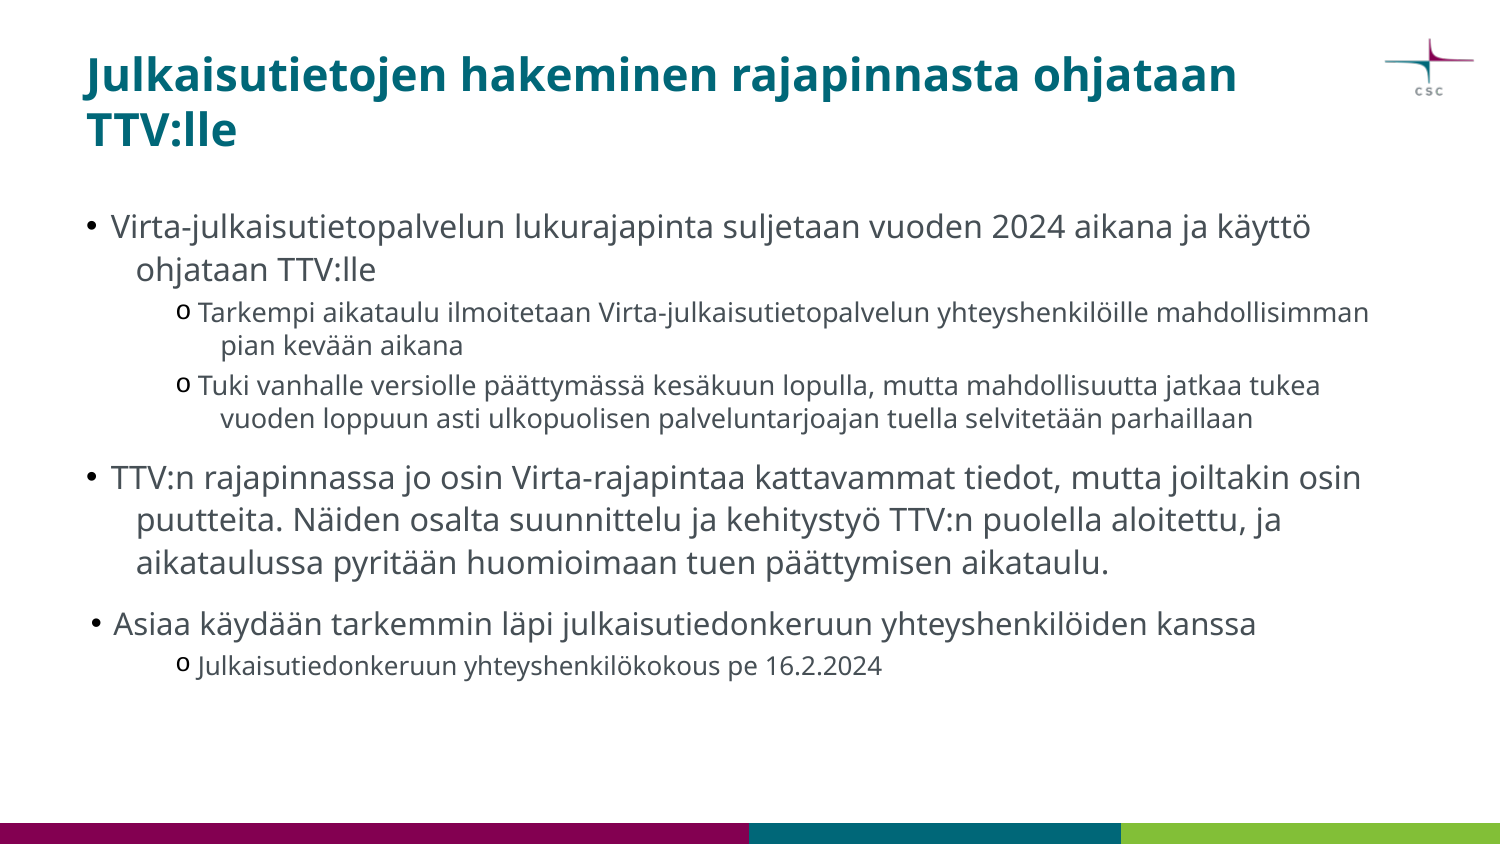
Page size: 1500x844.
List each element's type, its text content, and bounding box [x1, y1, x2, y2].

title Julkaisutietojen hakeminen rajapinnasta ohjataan TTV:lle [75, 30, 1346, 172]
list Virta-julkaisutietopalvelun lukurajapinta suljetaan vuoden 2024 aikana ja käyttö ohjataan TTV:lle Tarkempi aikataulu ilmoitetaan Virta-julkaisutietopalvelun yhteyshenkilöille mahdollisimman pian kevään aikana Tuki vanhalle versiolle päättymässä kesäkuun lopulla, mutta mahdollisuutta jatkaa tukea vuoden loppuun asti ulkopuolisen palveluntarjoajan tuella selvitetään parhaillaan TTV:n rajapinnassa jo osin Virta-rajapintaa kattavammat tiedot, mutta joiltakin osin puutteita. Näiden osalta suunnittelu ja kehitystyö TTV:n puolella aloitettu, ja aikataulussa pyritään huomioimaan tuen päättymisen aikataulu. Asiaa käydään tarkemmin läpi julkaisutiedonkeruun yhteyshenkilöiden kanssa Julkaisutiedonkeruun yhteyshenkilökokous pe 16.2.2024 [75, 197, 1428, 754]
